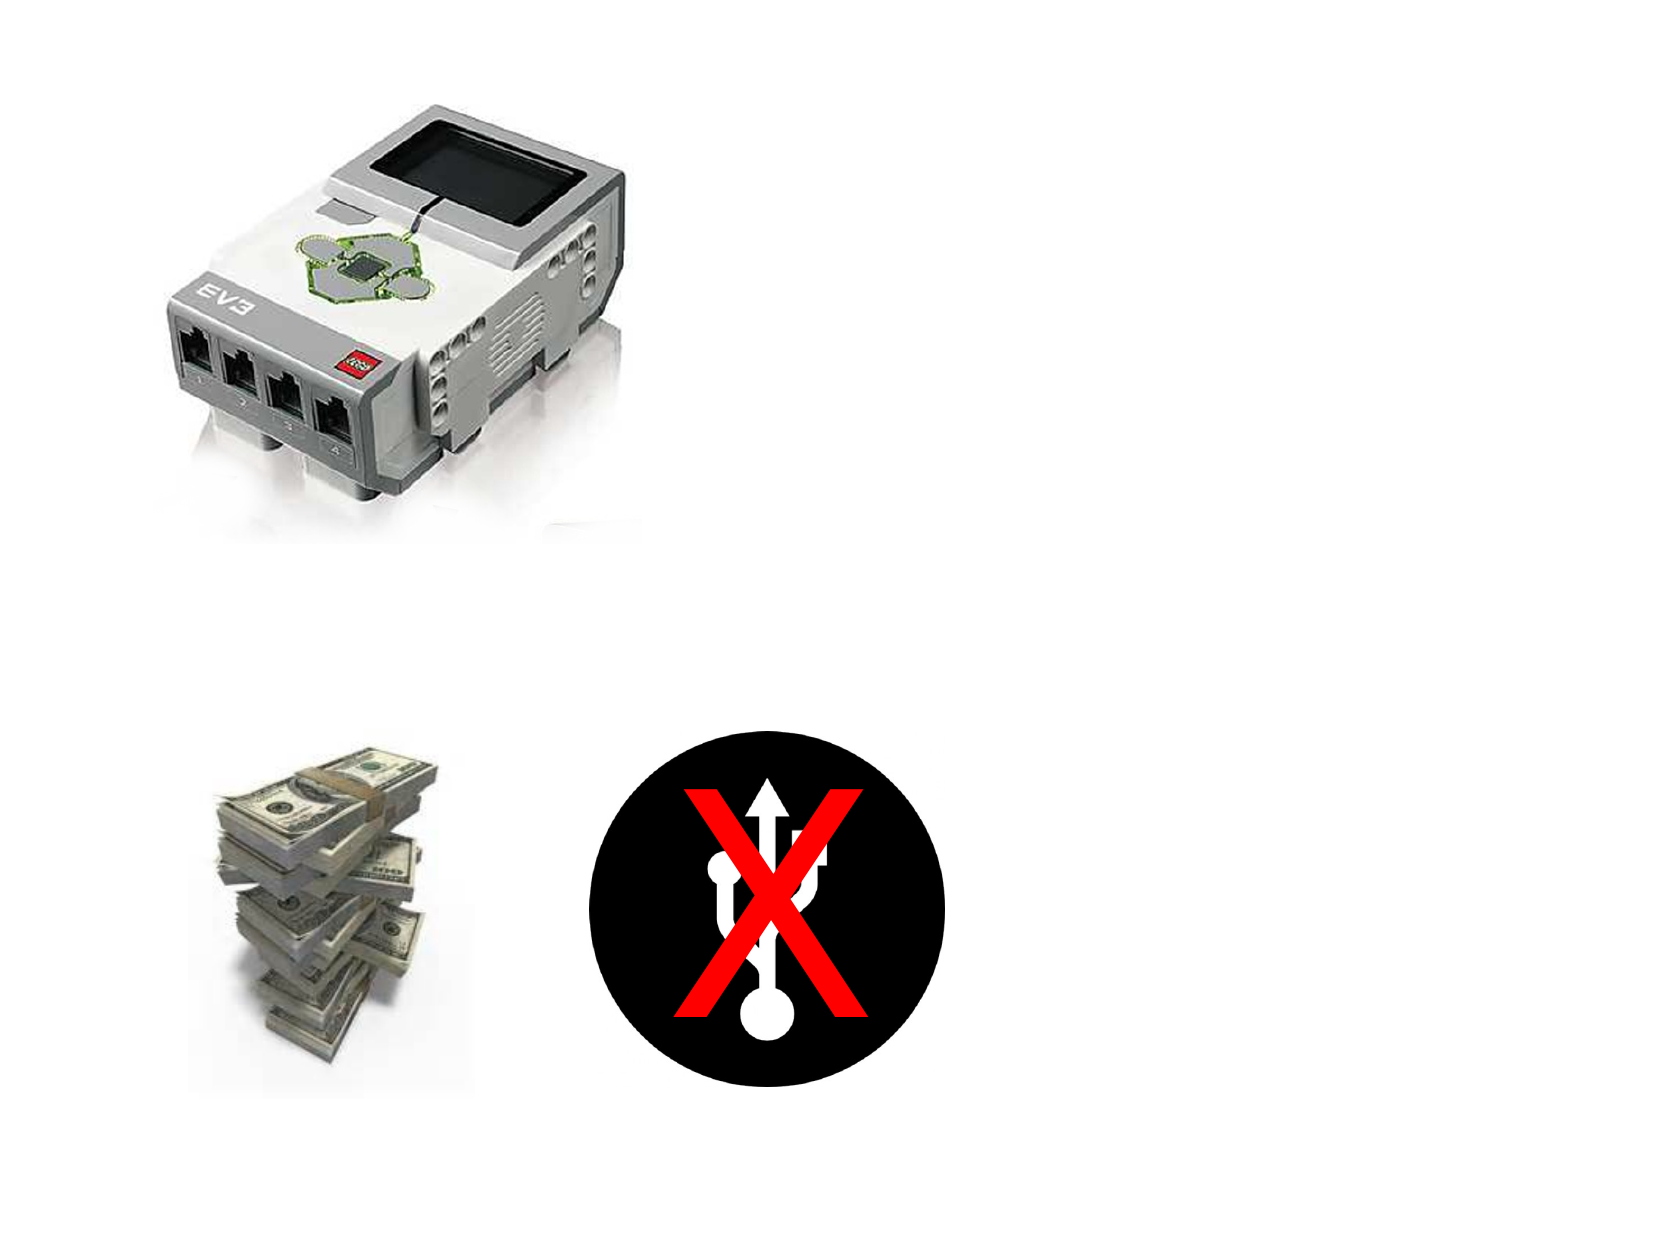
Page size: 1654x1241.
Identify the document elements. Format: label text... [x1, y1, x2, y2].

picture [153, 77, 642, 544]
text_box X [649, 720, 872, 1214]
picture [872, 731, 945, 1087]
picture [589, 731, 649, 1087]
picture [188, 629, 475, 1099]
